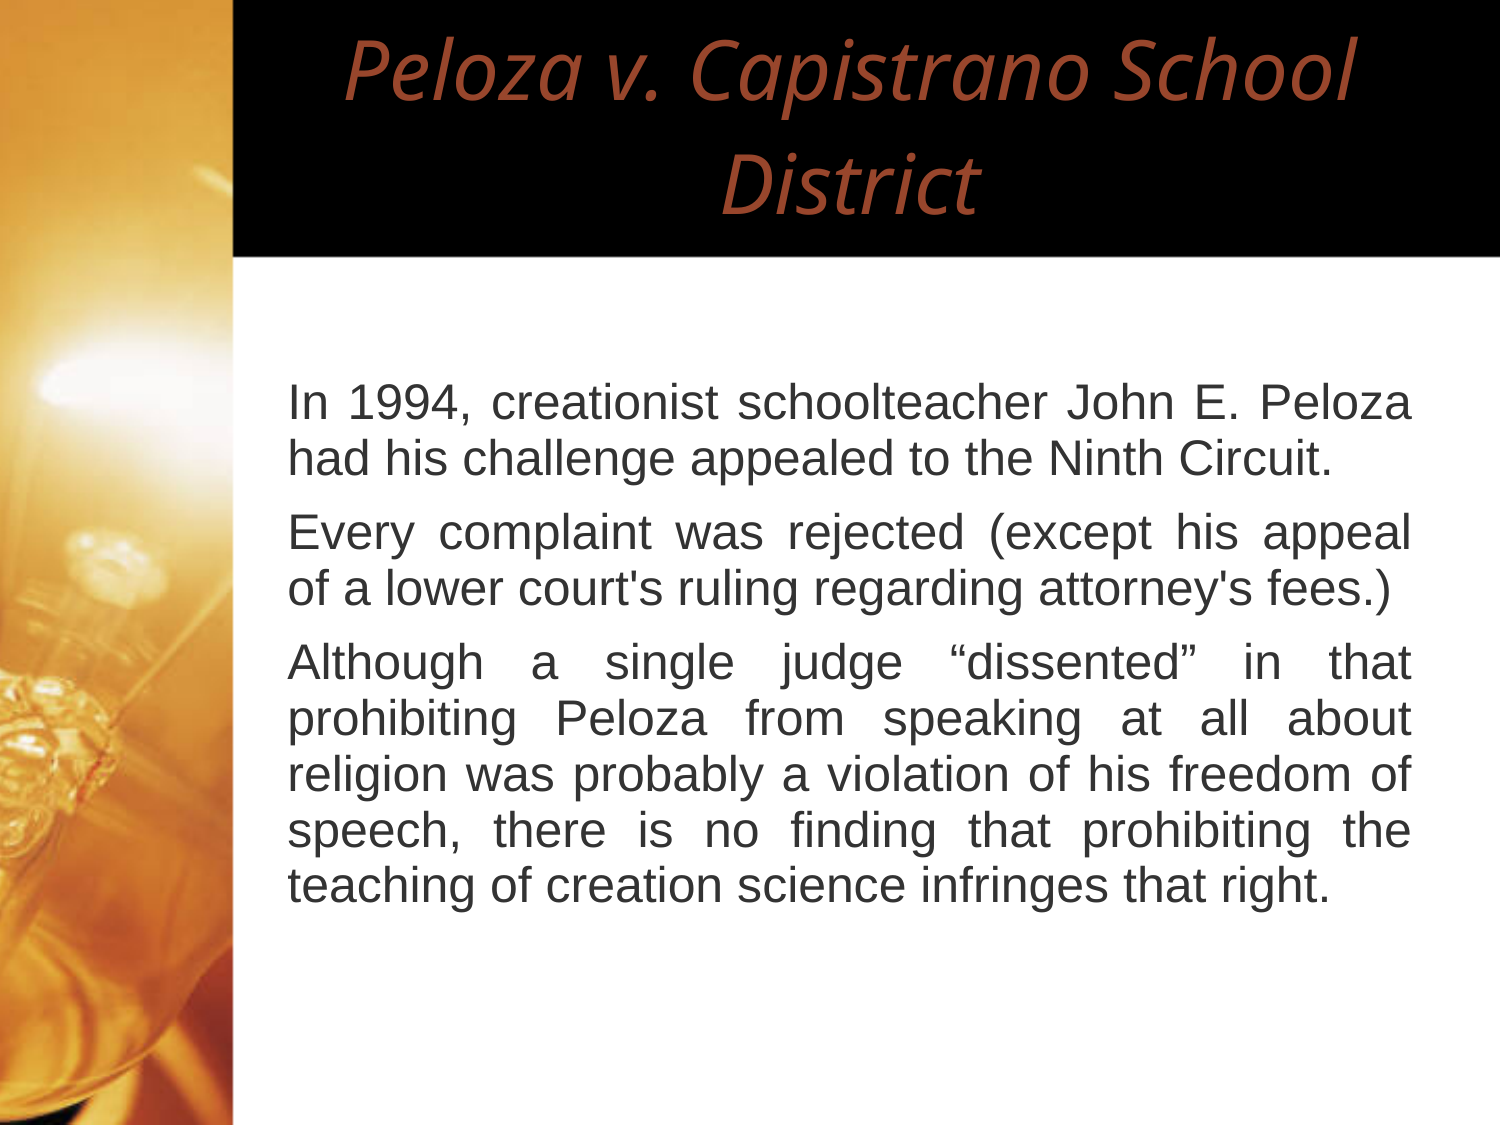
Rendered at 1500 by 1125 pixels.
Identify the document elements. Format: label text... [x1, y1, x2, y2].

picture [0, 0, 1500, 1125]
title Peloza v. Capistrano School District [287, 7, 1413, 243]
subtitle In 1994, creationist schoolteacher John E. Peloza had his challenge appealed to the Ninth Circuit. Every complaint was rejected (except his appeal of a lower court's ruling regarding attorney's fees.) Although a single judge “dissented” in that prohibiting Peloza from speaking at all about religion was probably a violation of his freedom of speech, there is no finding that prohibiting the teaching of creation science infringes that right. [287, 287, 1413, 1001]
